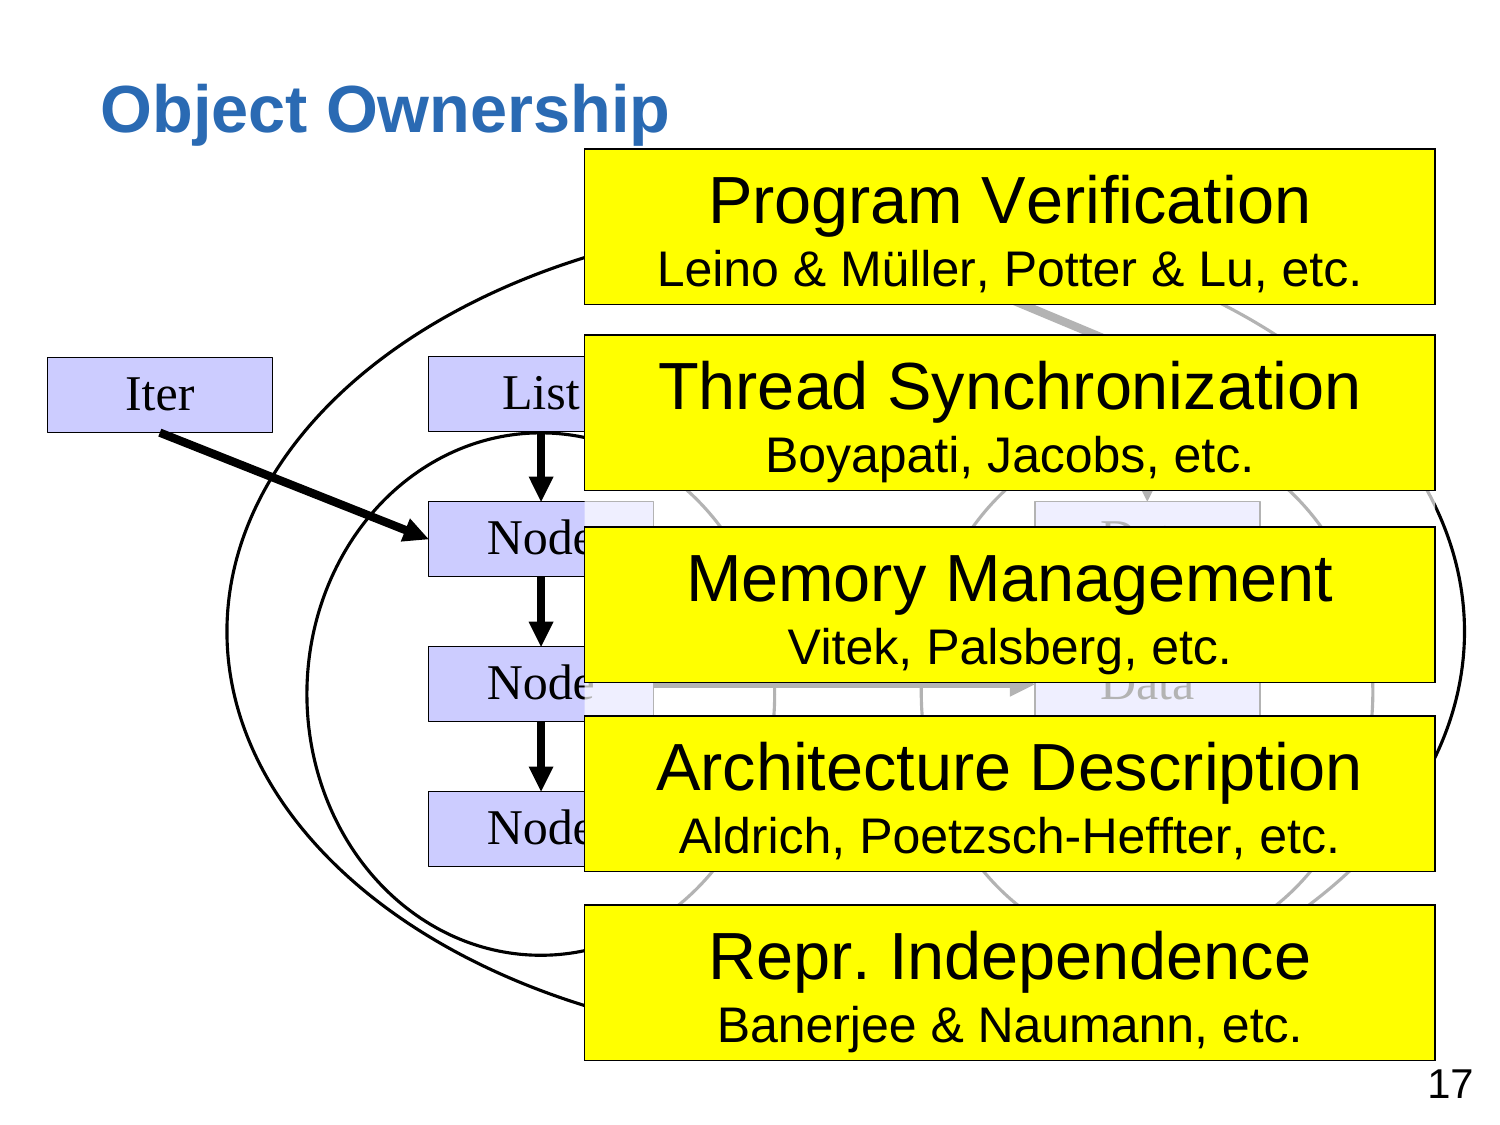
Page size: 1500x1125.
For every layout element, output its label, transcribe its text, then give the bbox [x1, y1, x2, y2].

text_box List [428, 356, 584, 432]
text_box Thread Synchronization Boyapati, Jacobs, etc. [584, 335, 1436, 491]
text_box Node [428, 501, 584, 577]
text_box [584, 305, 1436, 335]
text_box Iter [47, 357, 273, 433]
text_box Repr. Independence Banerjee & Naumann, etc. [584, 904, 1436, 1061]
text_box [584, 683, 1436, 716]
text_box Node [428, 791, 584, 867]
text_box Memory Management Vitek, Palsberg, etc. [584, 527, 1436, 683]
title Object Ownership [85, 63, 1407, 155]
text_box Program Verification Leino & Müller, Potter & Lu, etc. [584, 148, 1436, 305]
text_box Architecture Description Aldrich, Poetzsch-Heffter, etc. [584, 716, 1436, 872]
text_box [584, 872, 1436, 904]
text_box Node [428, 646, 584, 722]
text_box [584, 491, 1436, 527]
